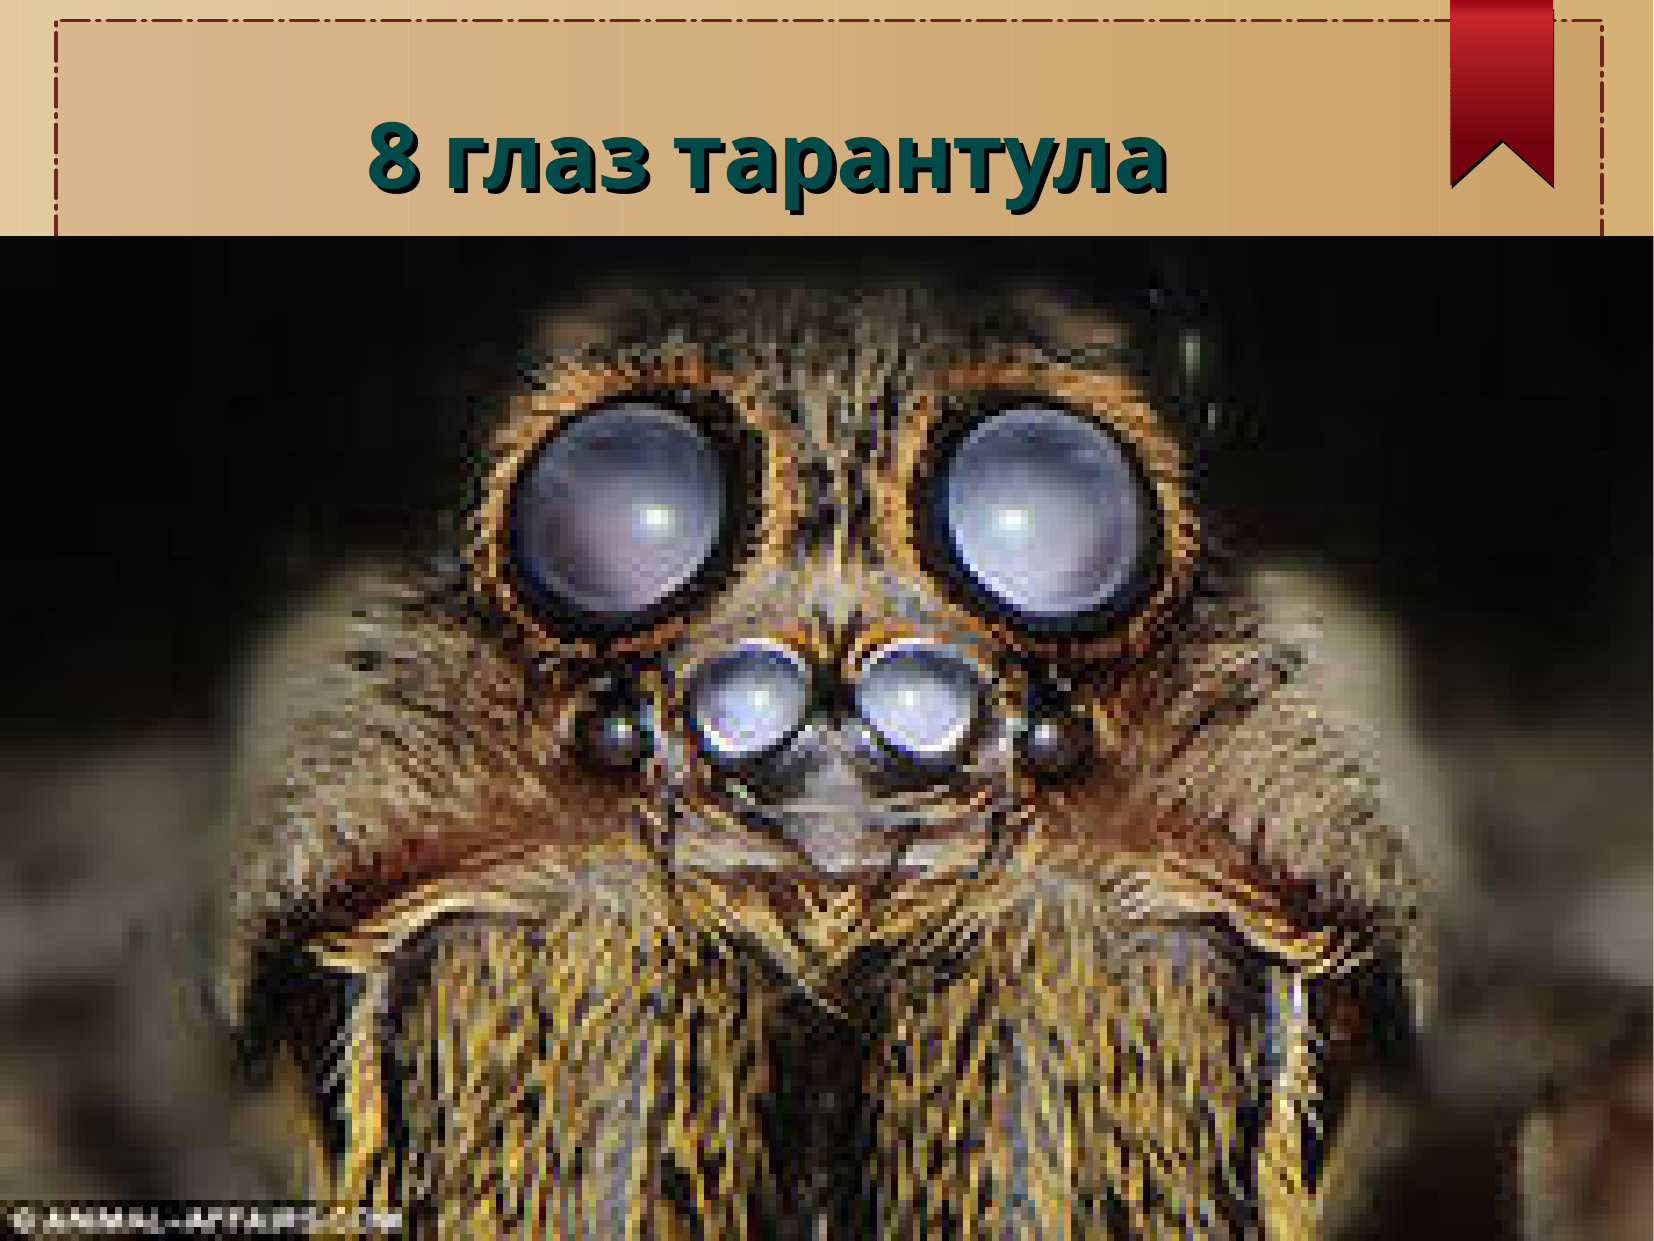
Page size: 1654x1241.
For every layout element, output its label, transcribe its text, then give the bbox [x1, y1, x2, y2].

title 8 глаз тарантула [82, 49, 1453, 236]
picture [0, 236, 1654, 1241]
